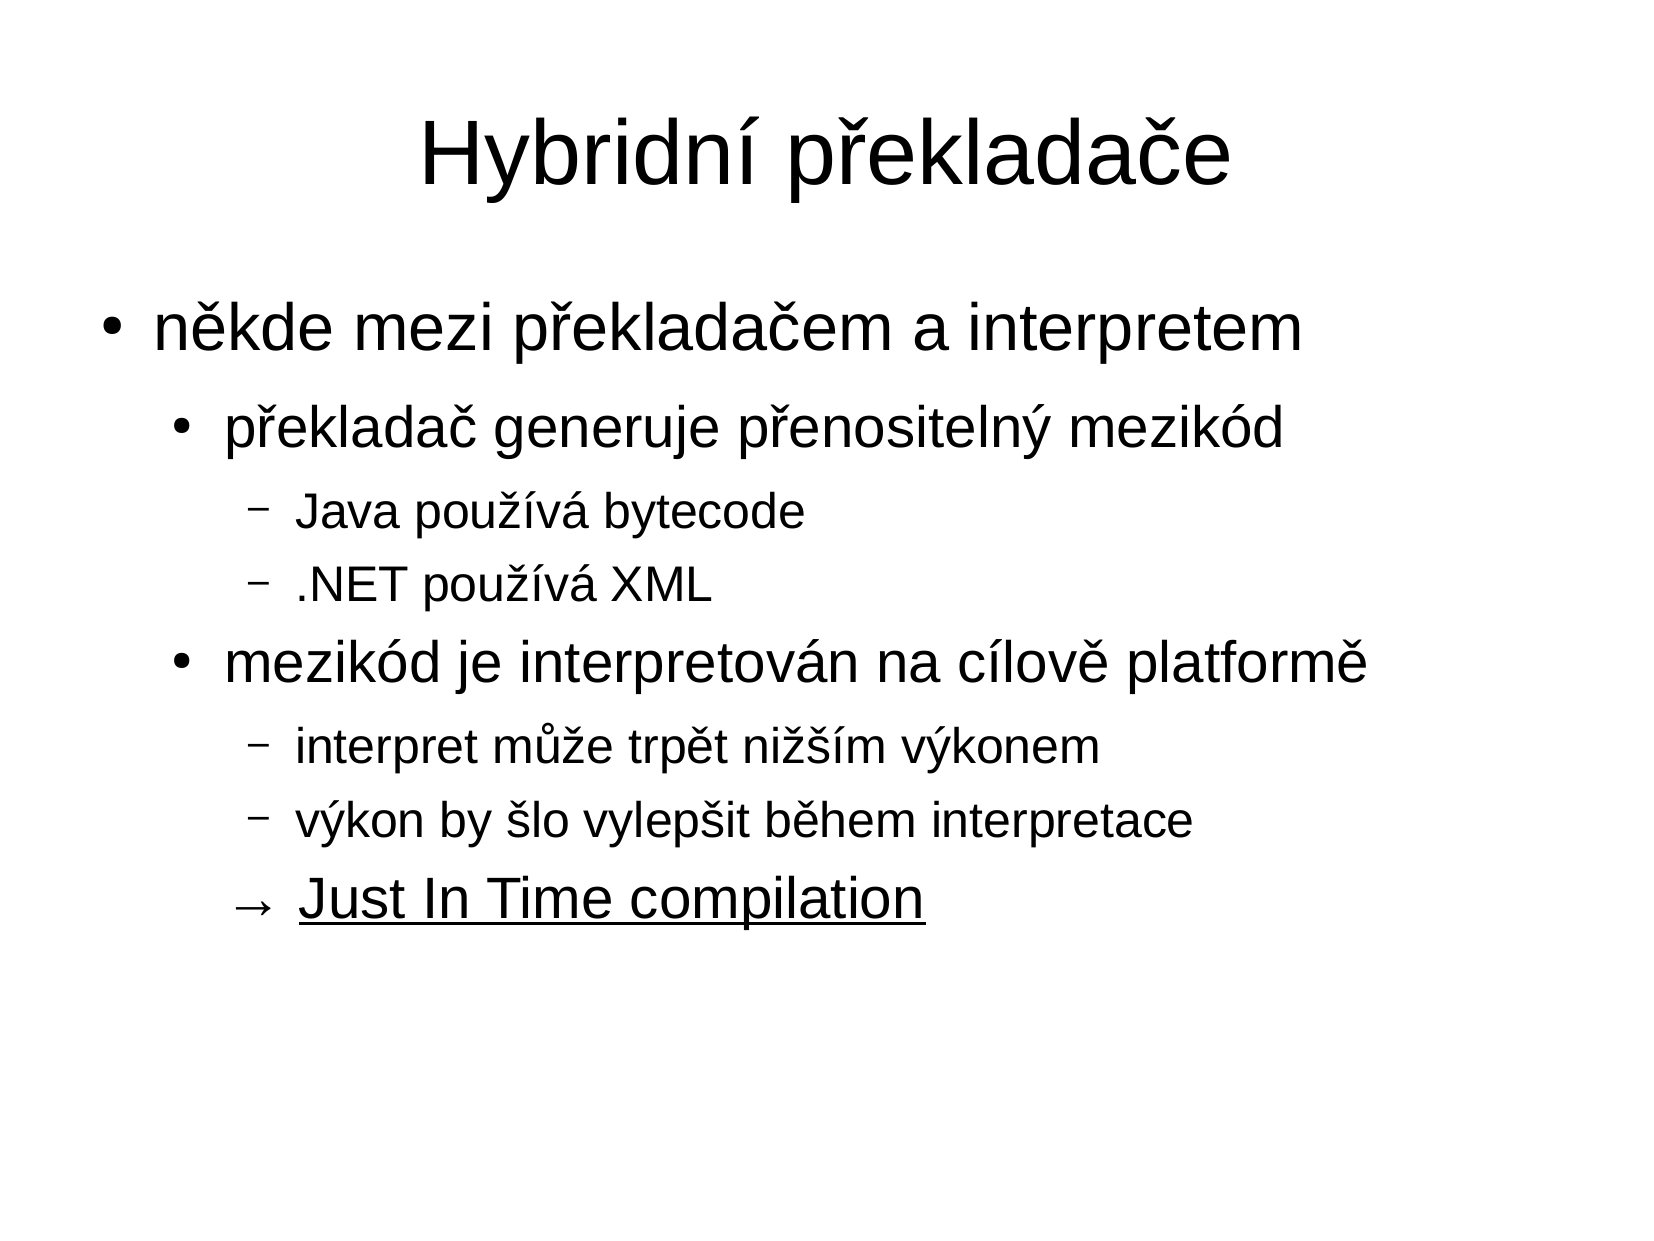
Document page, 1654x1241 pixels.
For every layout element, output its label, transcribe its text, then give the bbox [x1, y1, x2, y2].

list někde mezi překladačem a interpretem překladač generuje přenositelný mezikód Java používá bytecode .NET používá XML mezikód je interpretován na cílově platformě interpret může trpět nižším výkonem výkon by šlo vylepšit během interpretace → Just In Time compilation [82, 290, 1571, 1109]
title Hybridní překladače [82, 49, 1571, 257]
